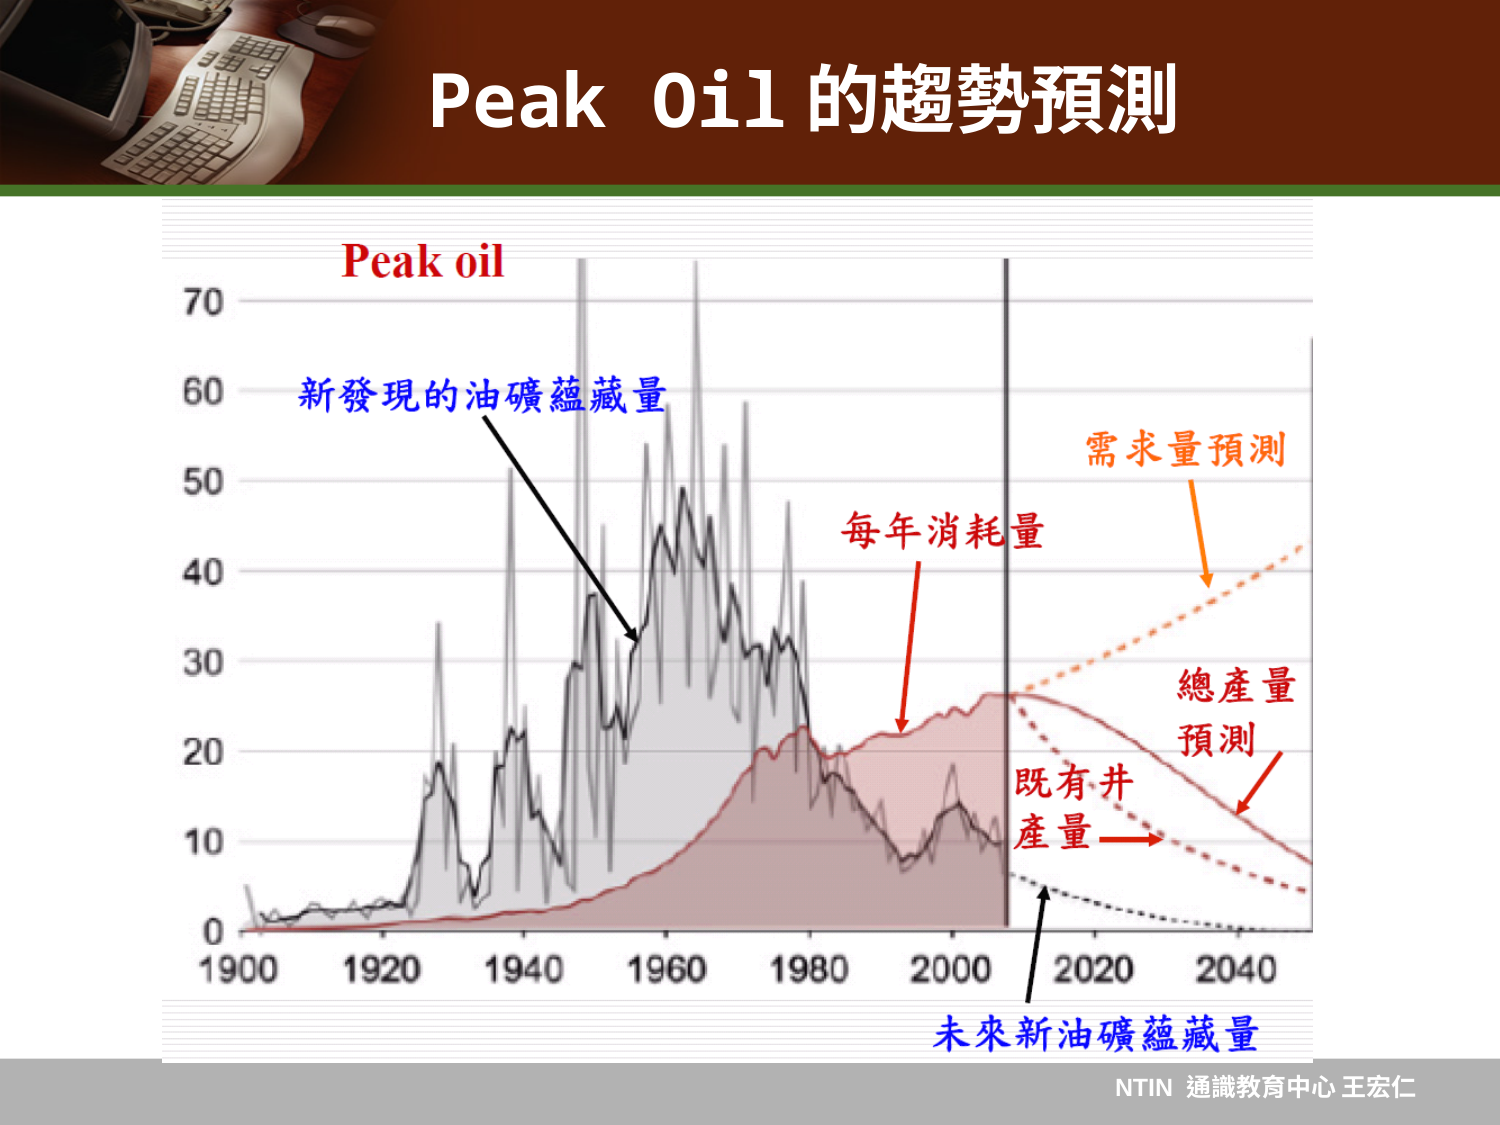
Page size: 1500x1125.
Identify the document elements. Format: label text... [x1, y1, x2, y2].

picture [0, 0, 1500, 184]
text_box NTIN 通識教育中心 王宏仁 [962, 1063, 1438, 1114]
chart [162, 200, 1313, 1063]
title Peak Oil的趨勢預測 [412, 45, 1500, 138]
